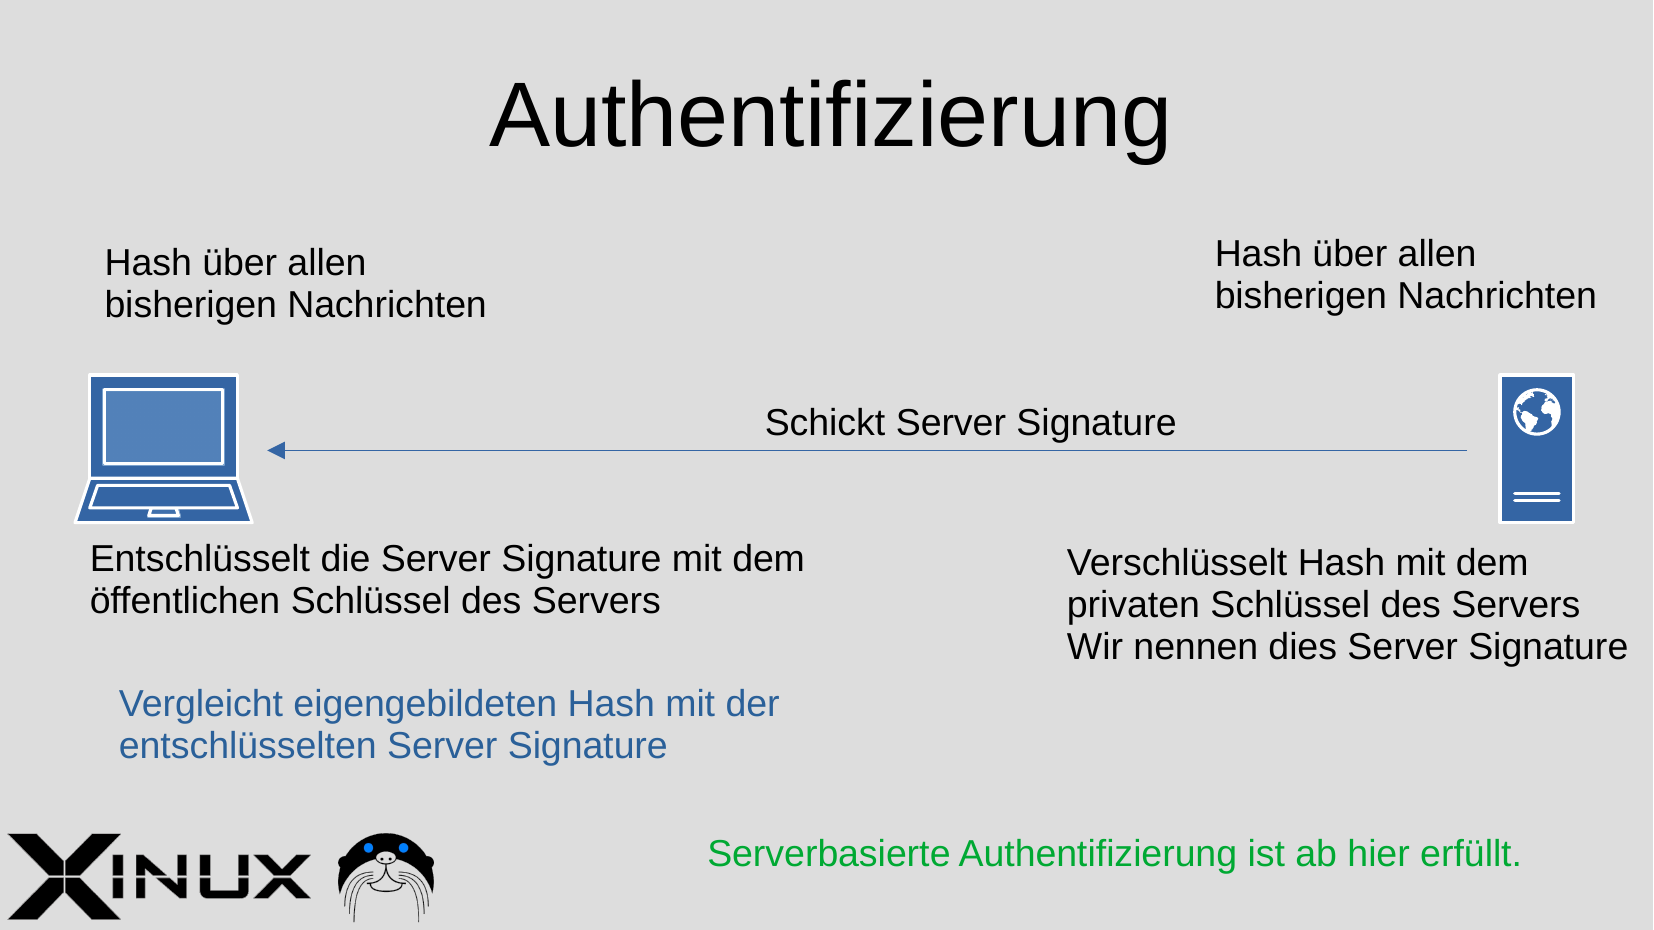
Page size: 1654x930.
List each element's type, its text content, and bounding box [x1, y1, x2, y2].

picture [0, 824, 440, 929]
title Authentifizierung [87, 37, 1576, 193]
text_box Verschlüsselt Hash mit dem privaten Schlüssel des Servers Wir nennen dies Server Signature [1052, 534, 1644, 676]
text_box Serverbasierte Authentifizierung ist ab hier erfüllt. [692, 825, 1538, 882]
text_box Schickt Server Signature [750, 393, 1192, 451]
text_box Vergleicht eigengebildeten Hash mit der entschlüsselten Server Signature [104, 675, 795, 774]
text_box [75, 376, 253, 523]
text_box Hash über allen bisherigen Nachrichten [89, 234, 540, 376]
text_box Entschlüsselt die Server Signature mit dem öffentlichen Schlüssel des Servers [75, 529, 831, 629]
text_box Hash über allen bisherigen Nachrichten [1200, 225, 1651, 366]
text_box [1500, 375, 1574, 523]
